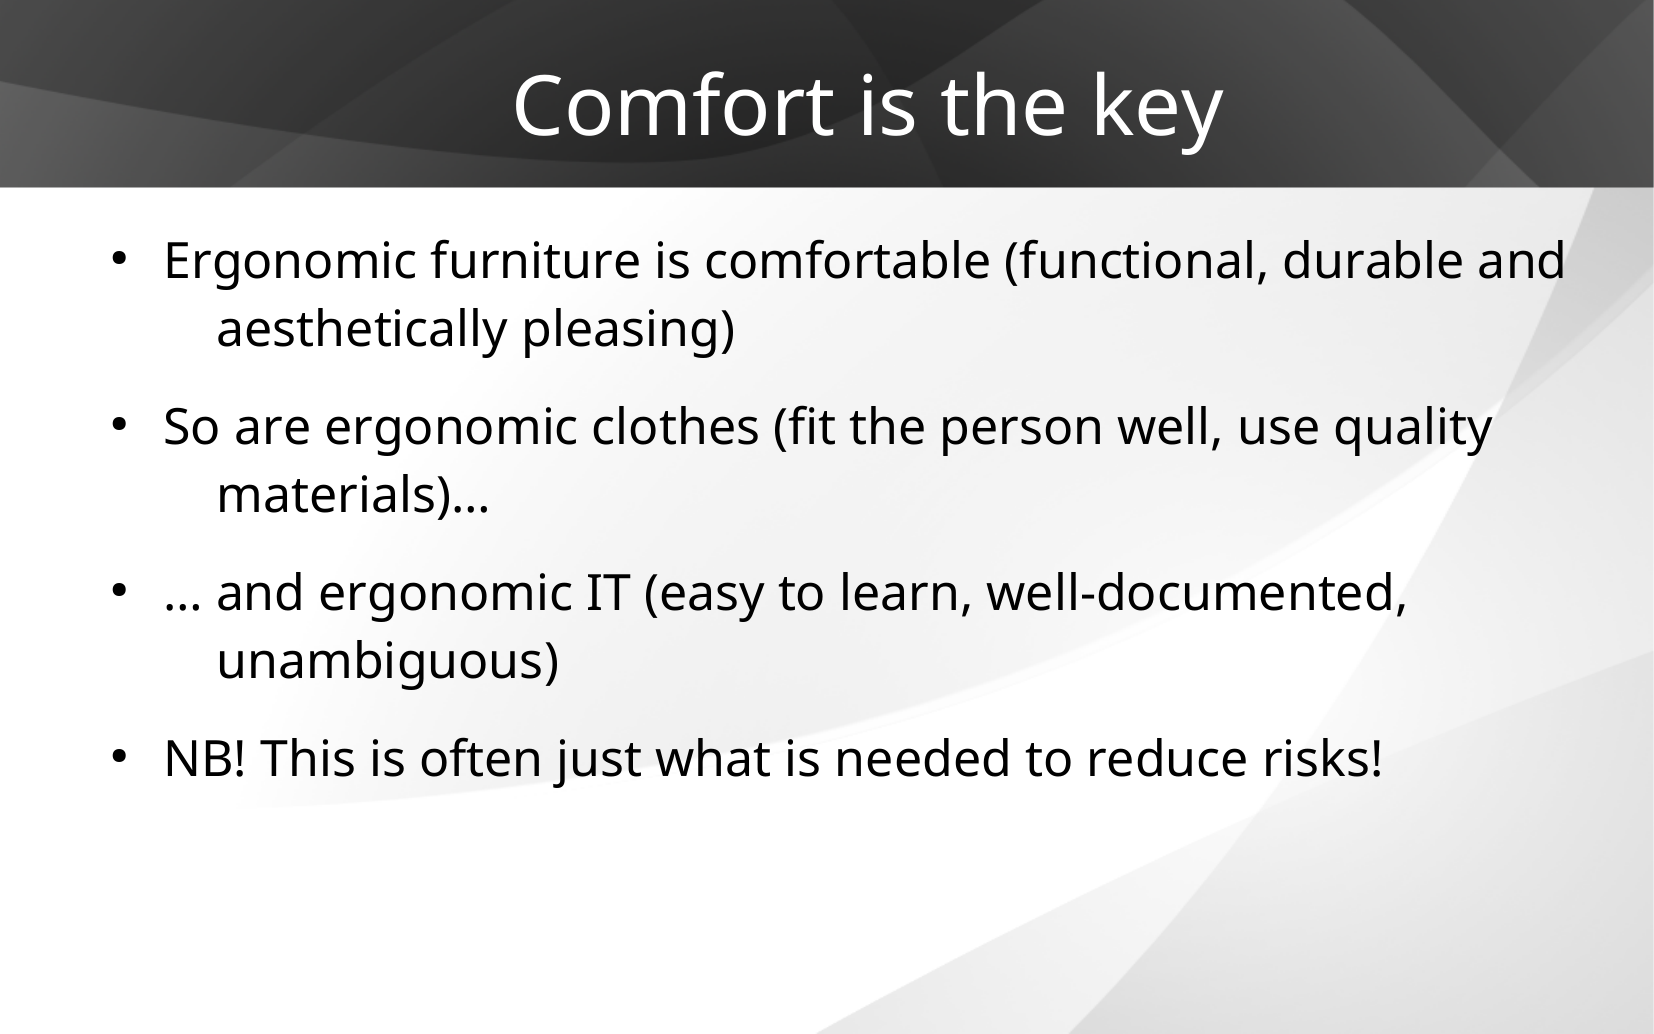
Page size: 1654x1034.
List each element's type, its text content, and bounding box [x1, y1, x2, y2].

picture [0, 0, 1654, 1034]
title Comfort is the key [124, 0, 1613, 208]
list Ergonomic furniture is comfortable (functional, durable and aesthetically pleasing) So are ergonomic clothes (fit the person well, use quality materials)… … and ergonomic IT (easy to learn, well-documented, unambiguous) NB! This is often just what is needed to reduce risks! [75, 225, 1613, 901]
